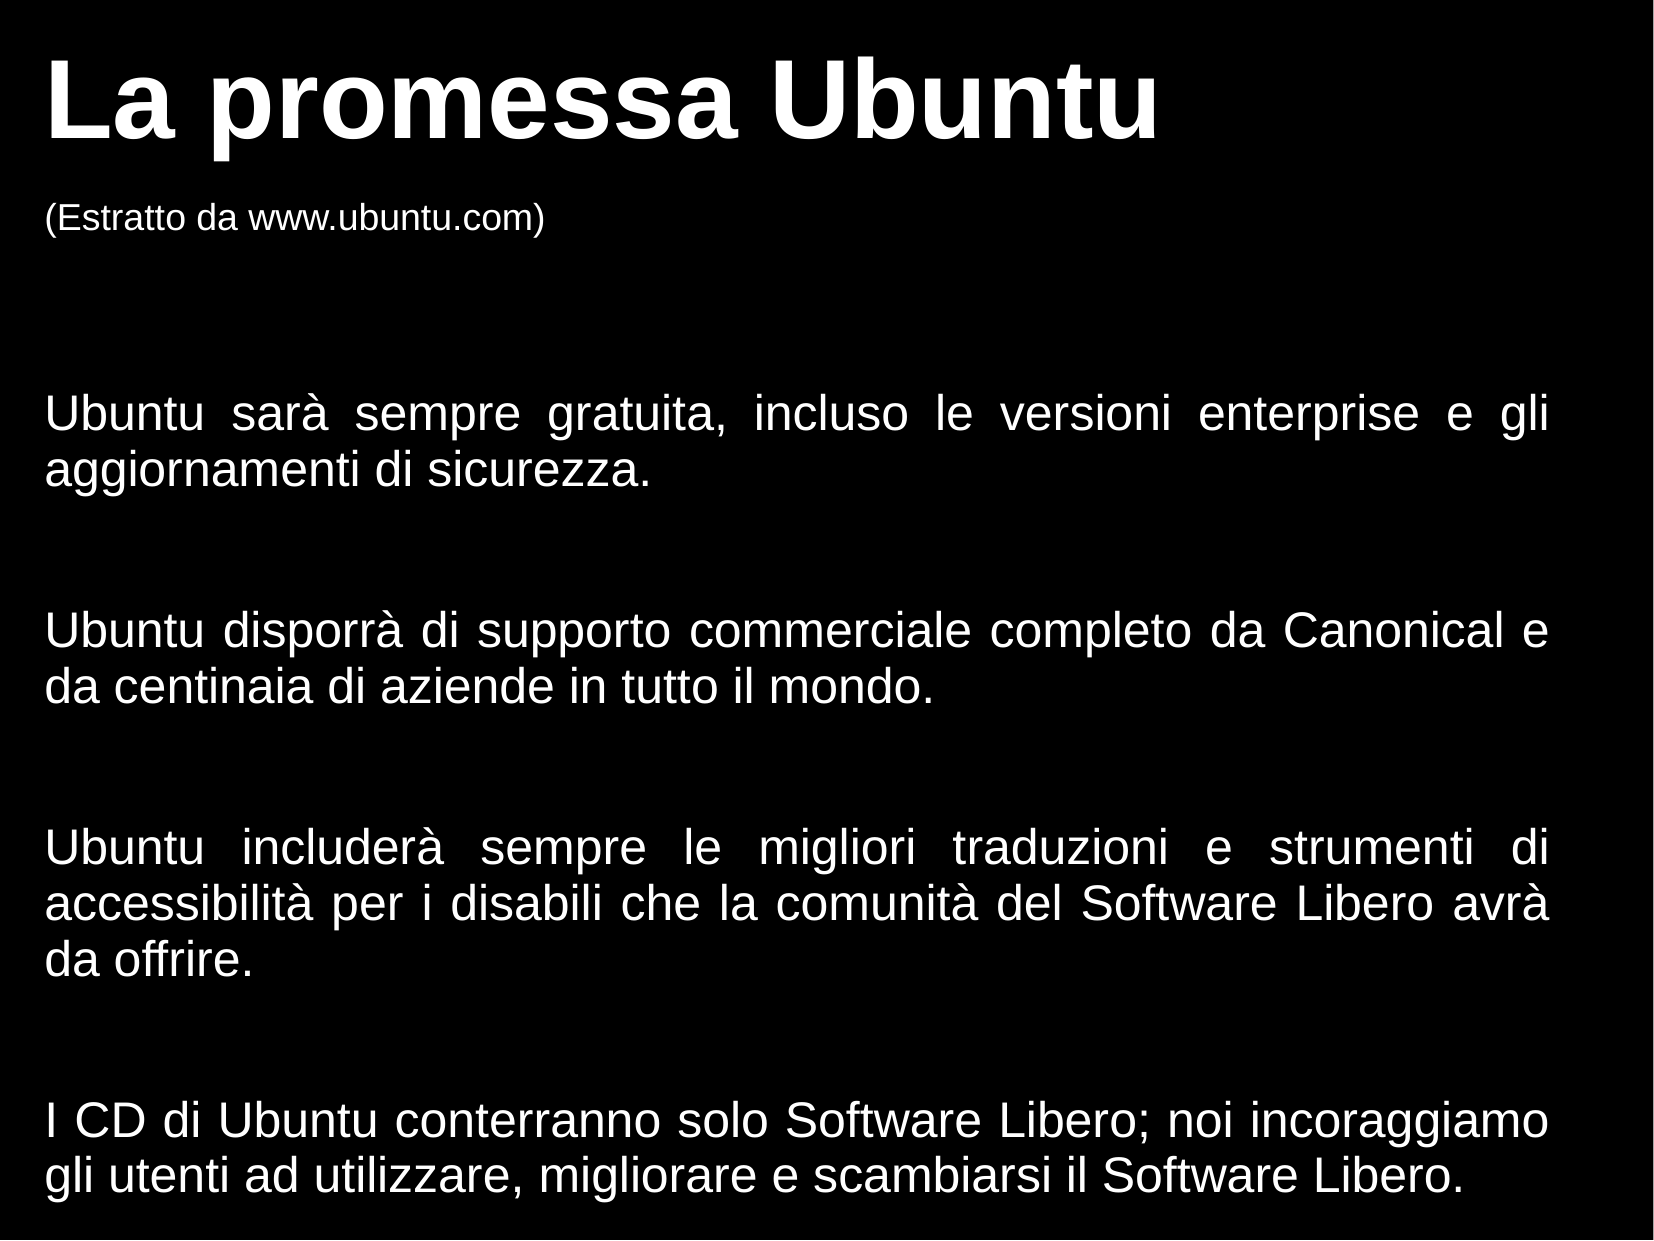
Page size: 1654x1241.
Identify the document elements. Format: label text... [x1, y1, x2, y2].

text_box La promessa Ubuntu Ubuntu sarà sempre gratuita, incluso le versioni enterprise e gli aggiornamenti di sicurezza. Ubuntu disporrà di supporto commerciale completo da Canonical e da centinaia di aziende in tutto il mondo. Ubuntu includerà sempre le migliori traduzioni e strumenti di accessibilità per i disabili che la comunità del Software Libero avrà da offrire. I CD di Ubuntu conterranno solo Software Libero; noi incoraggiamo gli utenti ad utilizzare, migliorare e scambiarsi il Software Libero. [29, 29, 1565, 1211]
text_box (Estratto da www.ubuntu.com) [29, 188, 709, 246]
